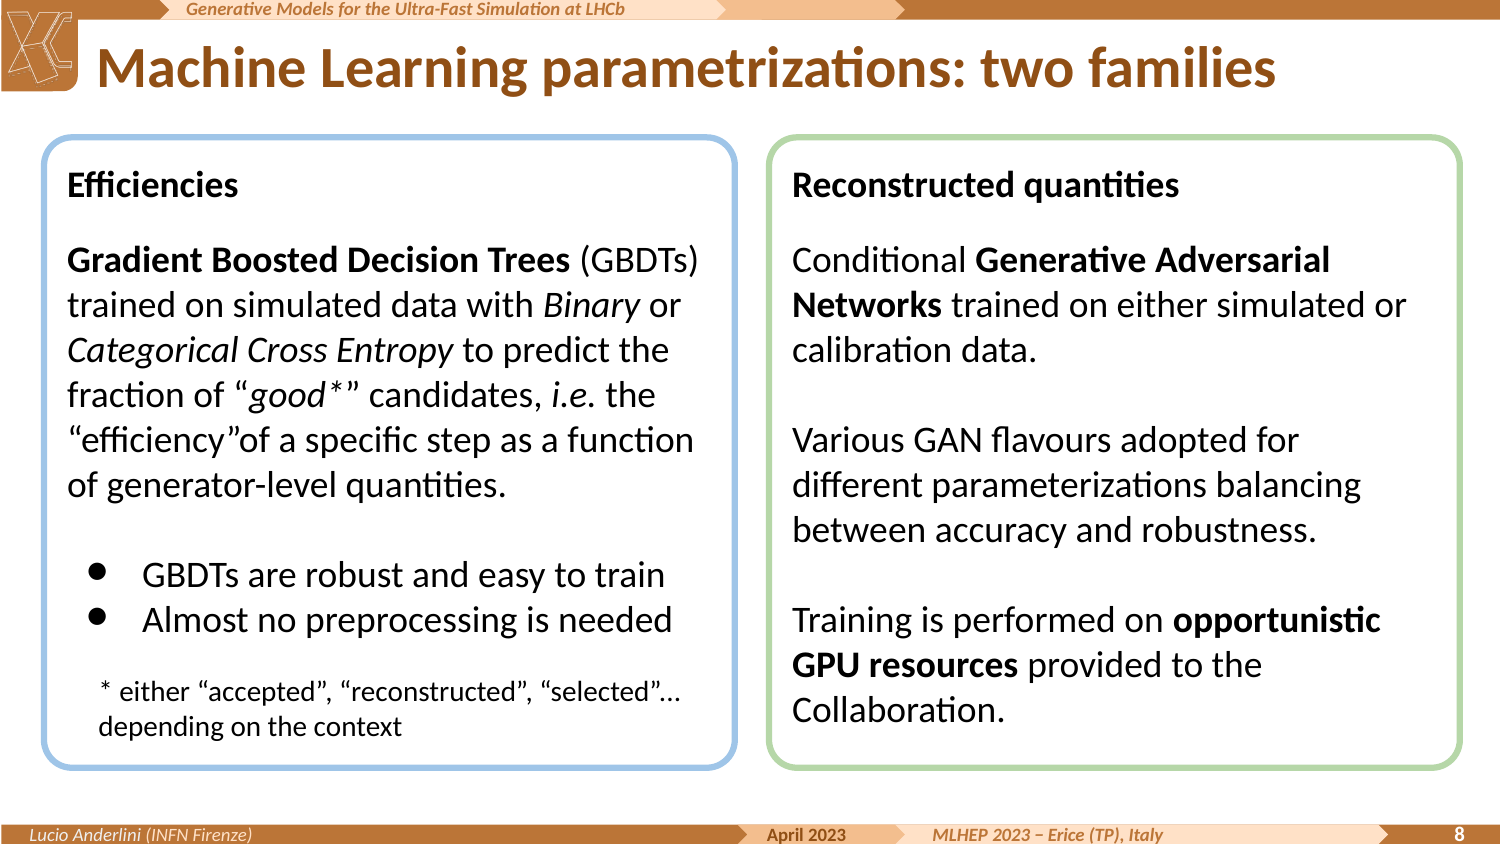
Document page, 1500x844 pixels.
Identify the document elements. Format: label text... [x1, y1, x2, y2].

text_box * either “accepted”, “reconstructed”, “selected”... depending on the context [83, 657, 710, 758]
slide_number <number> [1389, 801, 1480, 844]
text_box Reconstructed quantities Conditional Generative Adversarial Networks trained on either simulated or calibration data. Various GAN flavours adopted for different parameterizations balancing between accuracy and robustness. Training is performed on opportunistic GPU resources provided to the Collaboration. [768, 137, 1460, 768]
text_box Efficiencies Gradient Boosted Decision Trees (GBDTs) trained on simulated data with Binary or Categorical Cross Entropy to predict the fraction of “good*” candidates, i.e. the “efficiency”of a specific step as a function of generator-level quantities. GBDTs are robust and easy to train Almost no preprocessing is needed [43, 137, 735, 768]
title Machine Learning parametrizations: two families [81, 14, 1480, 109]
